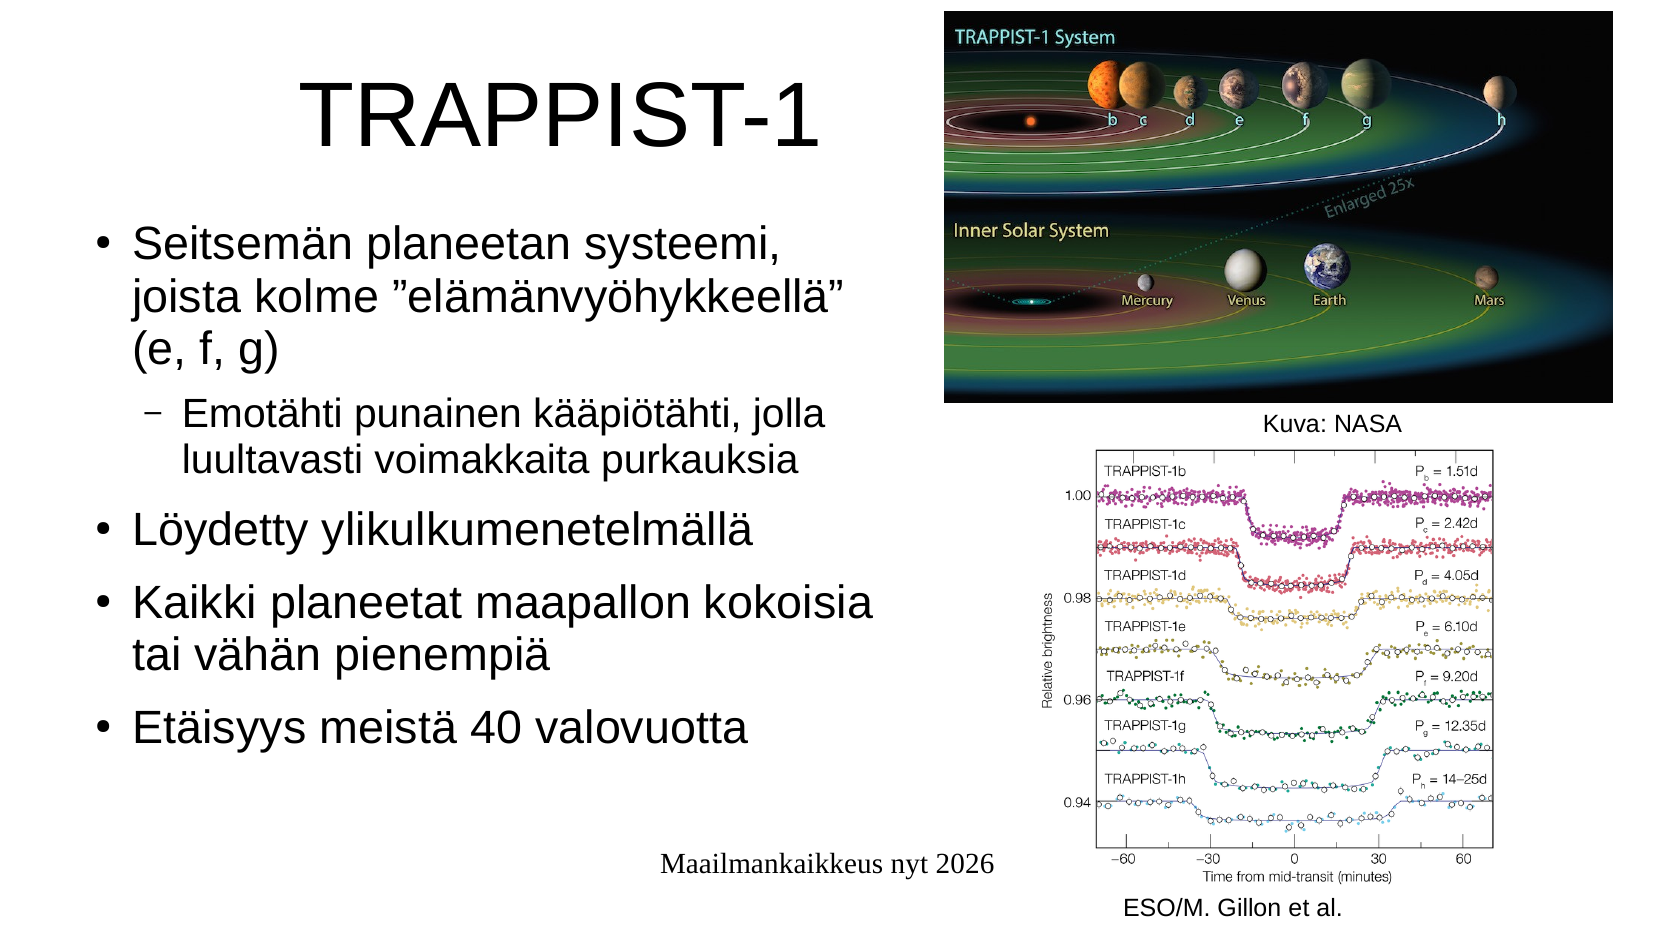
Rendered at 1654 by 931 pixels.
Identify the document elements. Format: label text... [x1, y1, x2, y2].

text_box Kuva: NASA [1248, 402, 1418, 436]
title TRAPPIST-1 [82, 37, 944, 193]
picture [944, 11, 1613, 403]
list Seitsemän planeetan systeemi, joista kolme ”elämänvyöhykkeellä” (e, f, g) Emotähti punainen kääpiötähti, jolla luultavasti voimakkaita purkauksia Löydetty ylikulkumenetelmällä Kaikki planeetat maapallon kokoisia tai vähän pienempiä Etäisyys meistä 40 valovuotta [82, 217, 886, 758]
text_box ESO/M. Gillon et al. [1108, 885, 1359, 929]
picture [1027, 436, 1512, 895]
